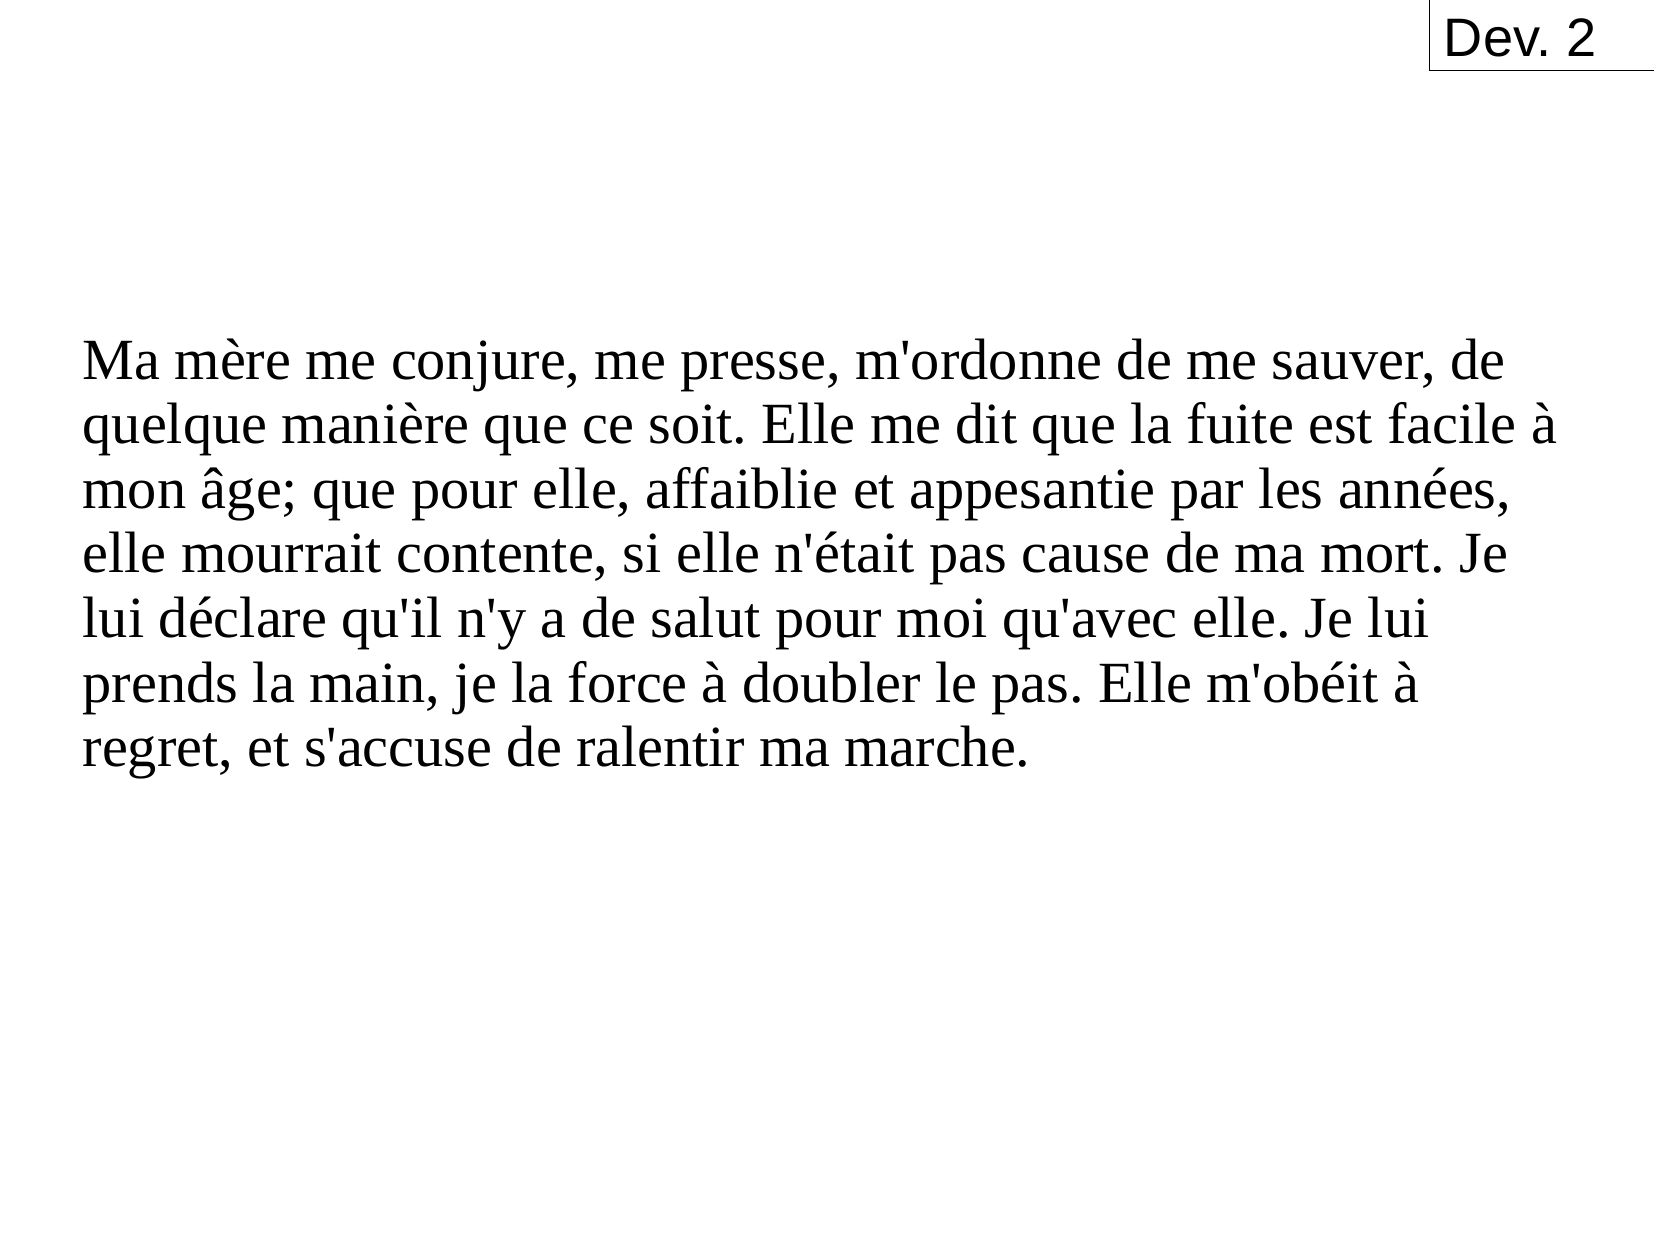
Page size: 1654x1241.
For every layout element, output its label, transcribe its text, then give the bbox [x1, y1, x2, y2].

list Ma mère me conjure, me presse, m'ordonne de me sauver, de quelque manière que ce soit. Elle me dit que la fuite est facile à mon âge; que pour elle, affaiblie et appesantie par les années, elle mourrait contente, si elle n'était pas cause de ma mort. Je lui déclare qu'il n'y a de salut pour moi qu'avec elle. Je lui prends la main, je la force à doubler le pas. Elle m'obéit à regret, et s'accuse de ralentir ma marche. [82, 327, 1571, 1146]
text_box Dev. 2 [1429, 0, 1654, 76]
